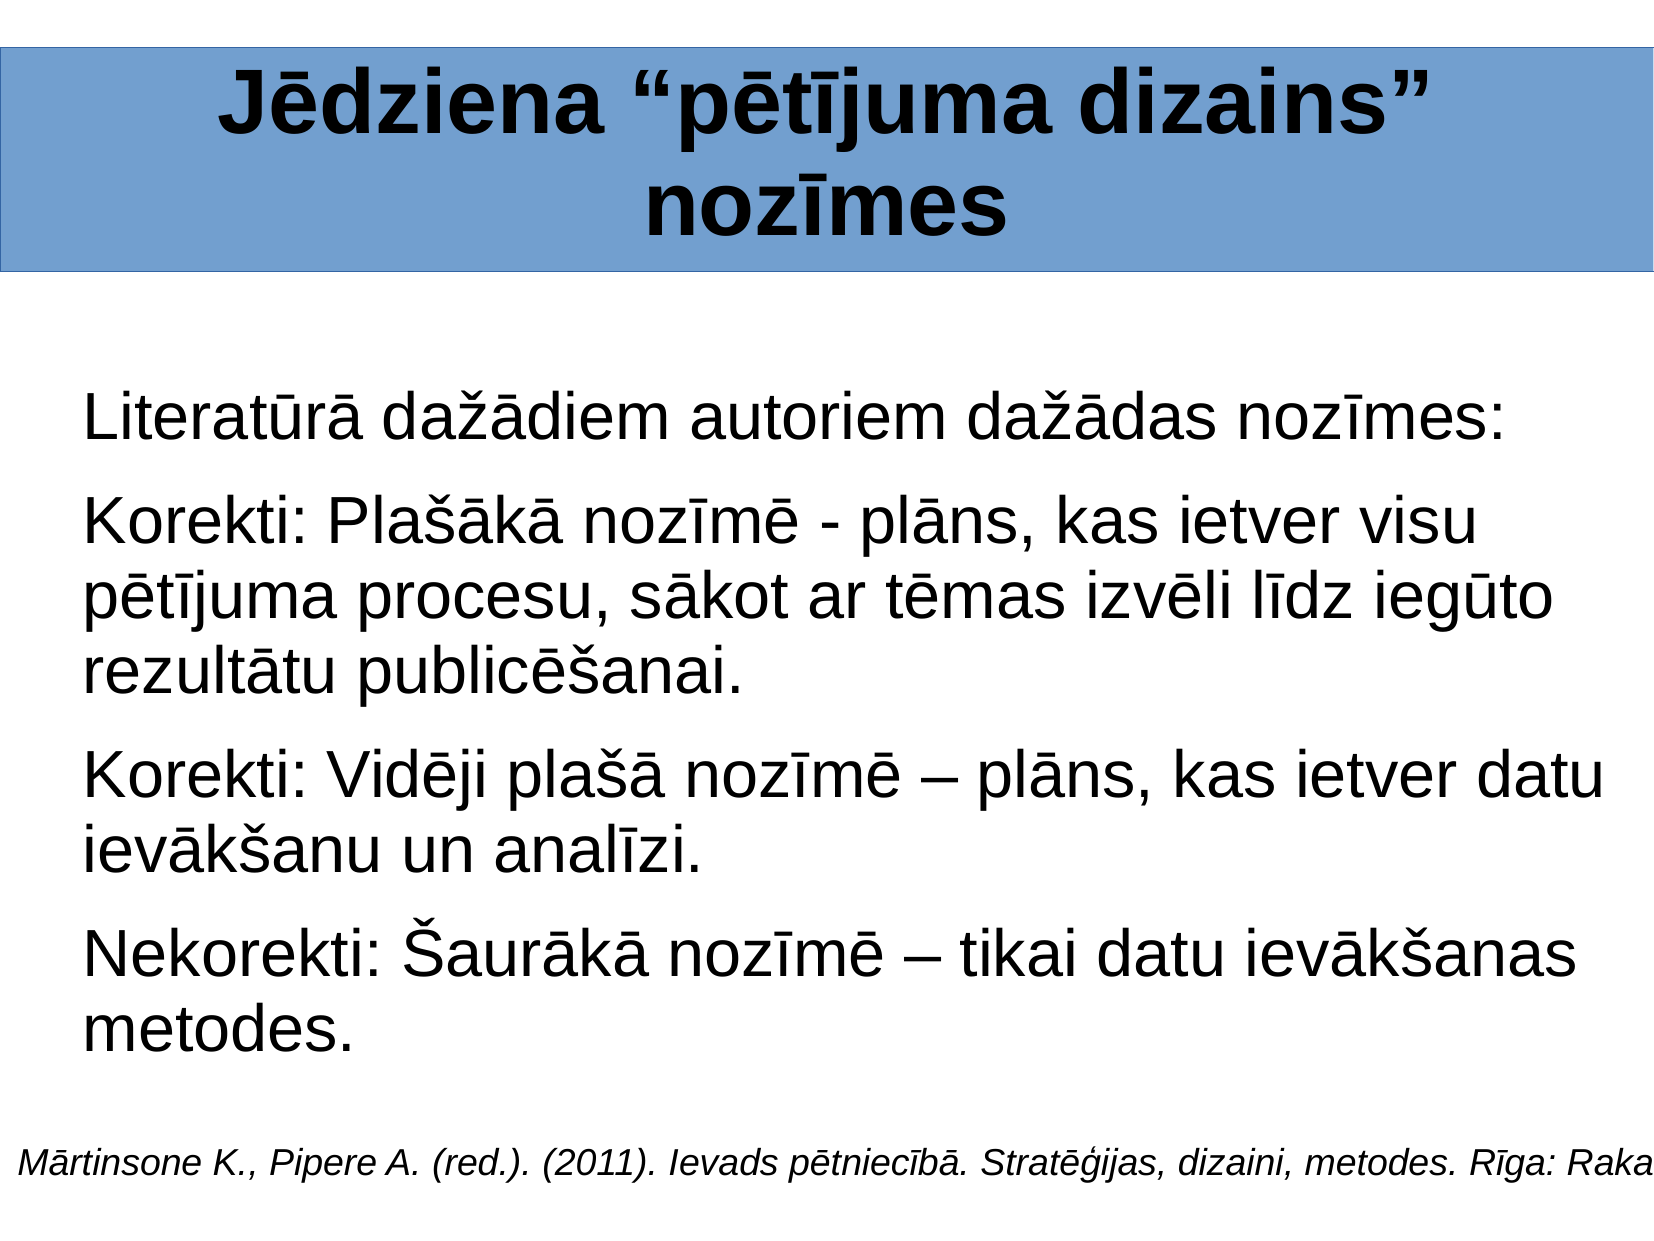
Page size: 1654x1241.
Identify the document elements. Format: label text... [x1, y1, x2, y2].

text_box Mārtinsone K., Pipere A. (red.). (2011). Ievads pētniecībā. Stratēģijas, dizaini, metodes. Rīga: Raka [2, 1133, 1654, 1191]
title Jēdziena “pētījuma dizains” nozīmes [82, 49, 1571, 257]
list Literatūrā dažādiem autoriem dažādas nozīmes: Korekti: Plašākā nozīmē - plāns, kas ietver visu pētījuma procesu, sākot ar tēmas izvēli līdz iegūto rezultātu publicēšanai. Korekti: Vidēji plašā nozīmē – plāns, kas ietver datu ievākšanu un analīzi. Nekorekti: Šaurākā nozīmē – tikai datu ievākšanas metodes. [82, 378, 1619, 1099]
text_box [0, 47, 1654, 272]
